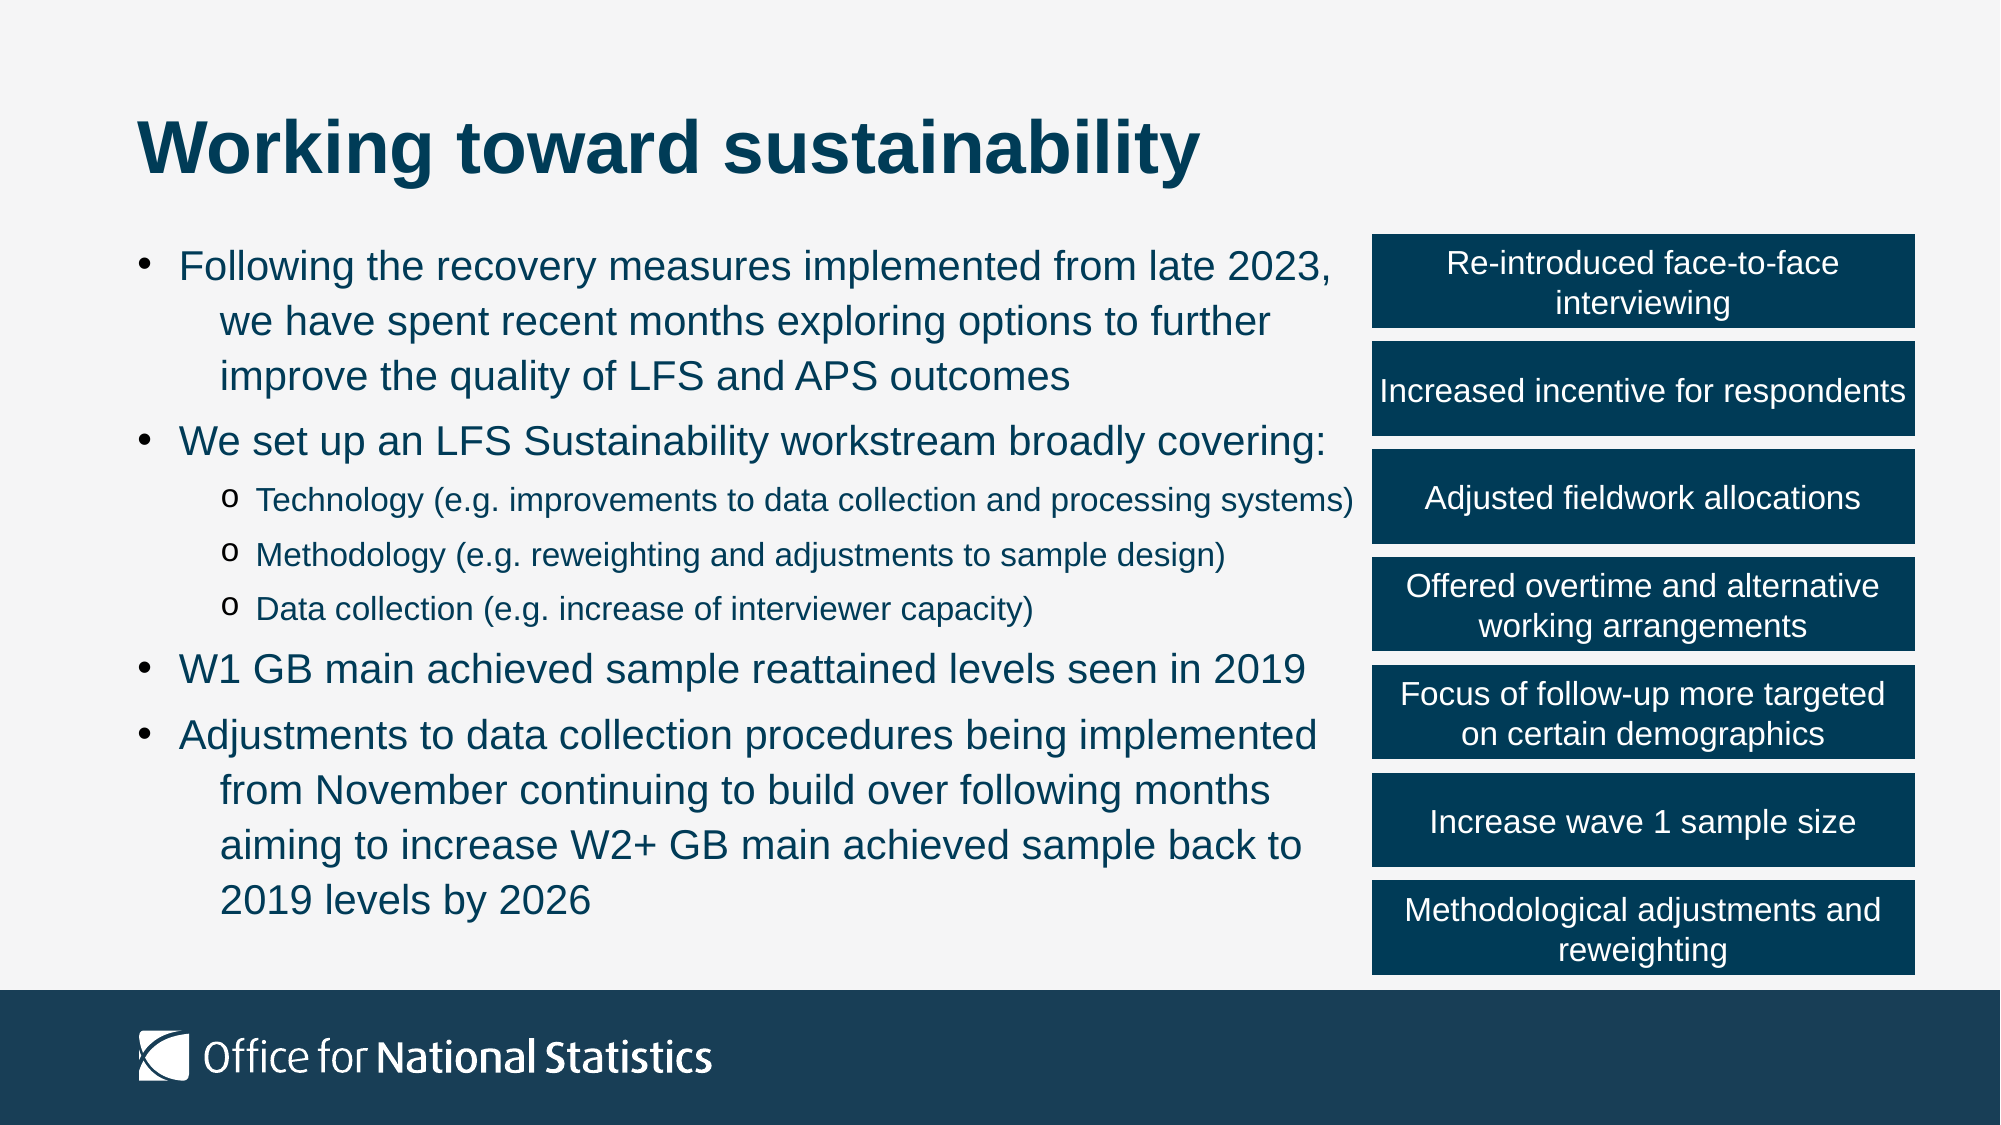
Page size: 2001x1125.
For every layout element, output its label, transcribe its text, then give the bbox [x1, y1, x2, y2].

text_box Increased incentive for respondents [1372, 341, 1915, 436]
text_box Methodological adjustments and reweighting [1372, 880, 1915, 975]
text_box Increase wave 1 sample size [1372, 773, 1915, 867]
text_box Offered overtime and alternative working arrangements [1372, 557, 1915, 651]
title Working toward sustainability [137, 105, 1863, 192]
list Following the recovery measures implemented from late 2023, we have spent recent months exploring options to further improve the quality of LFS and APS outcomes We set up an LFS Sustainability workstream broadly covering: Technology (e.g. improvements to data collection and processing systems) Methodology (e.g. reweighting and adjustments to sample design) Data collection (e.g. increase of interviewer capacity) W1 GB main achieved sample reattained levels seen in 2019 Adjustments to data collection procedures being implemented from November continuing to build over following months aiming to increase W2+ GB main achieved sample back to 2019 levels by 2026 [137, 233, 1360, 926]
text_box Adjusted fieldwork allocations [1372, 449, 1915, 544]
text_box Focus of follow-up more targeted on certain demographics [1372, 665, 1915, 759]
text_box Re-introduced face-to-face interviewing [1372, 234, 1915, 328]
